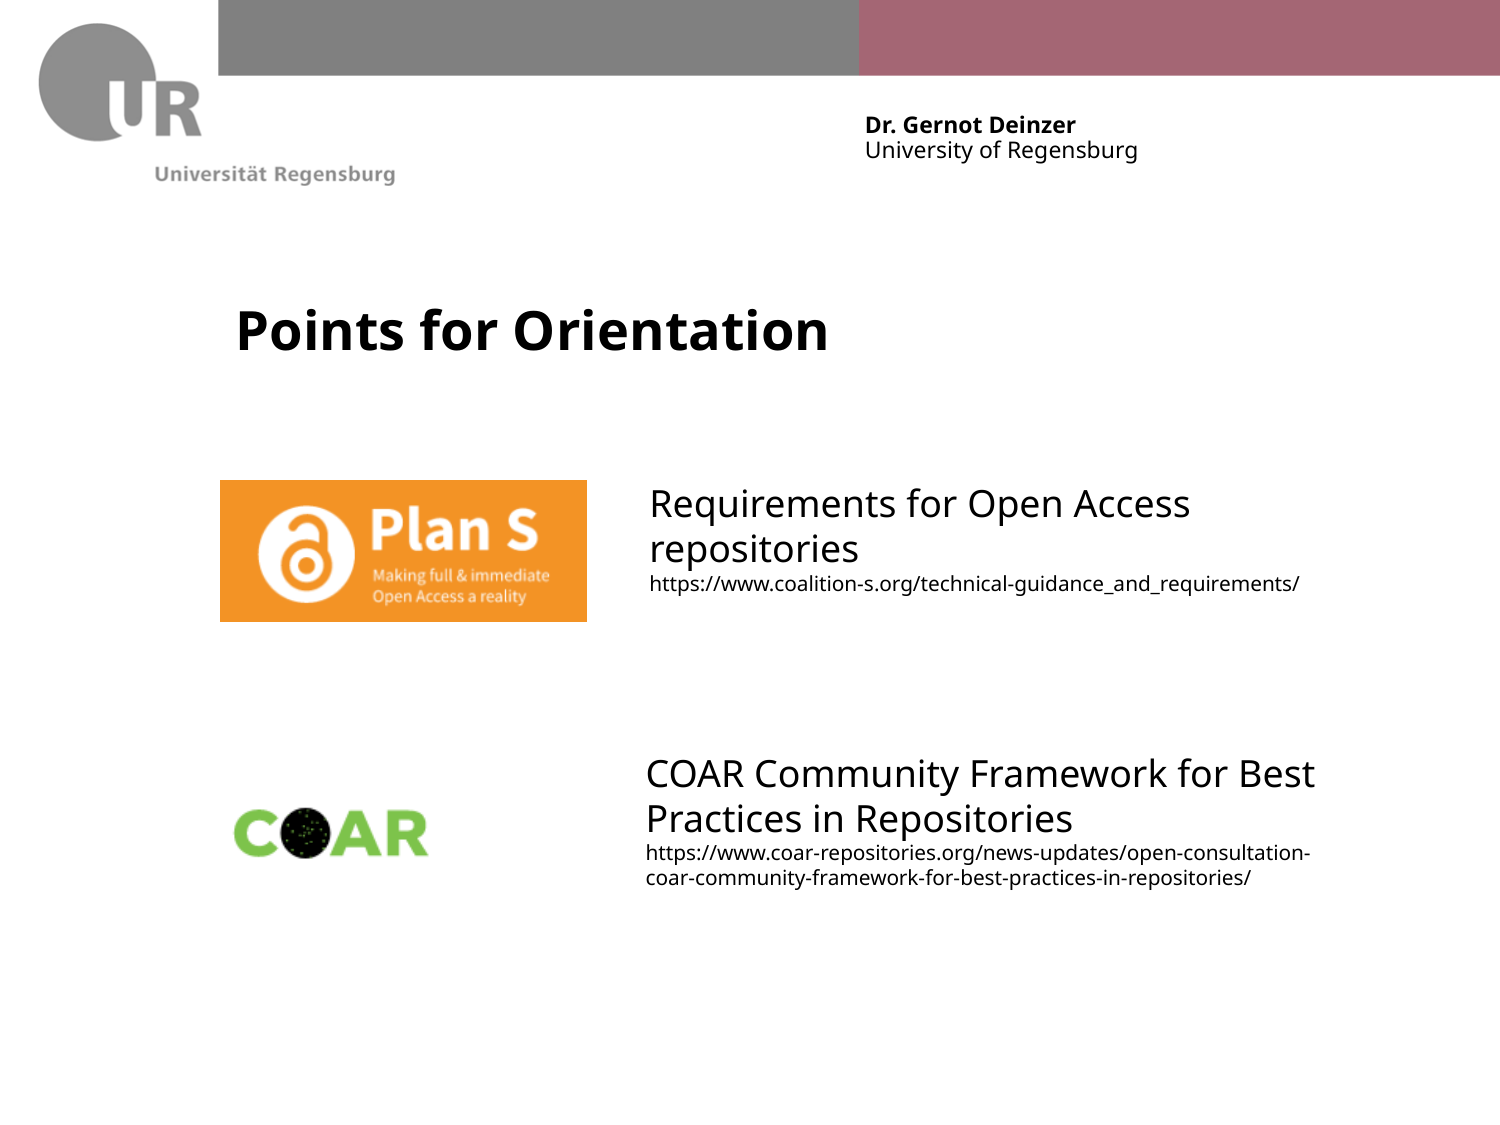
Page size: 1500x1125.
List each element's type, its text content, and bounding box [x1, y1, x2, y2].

picture [17, 18, 419, 209]
text_box Requirements for Open Access repositories https://www.coalition-s.org/technical-guidance_and_requirements/ [634, 472, 1367, 603]
picture [220, 480, 587, 622]
picture [230, 794, 435, 873]
title Points for Orientation [220, 271, 1400, 386]
list [220, 414, 1400, 1065]
text_box COAR Community Framework for Best Practices in Repositories https://www.coar-repositories.org/news-updates/open-consultation-coar-community-framework-for-best-practices-in-repositories/ [630, 742, 1352, 898]
